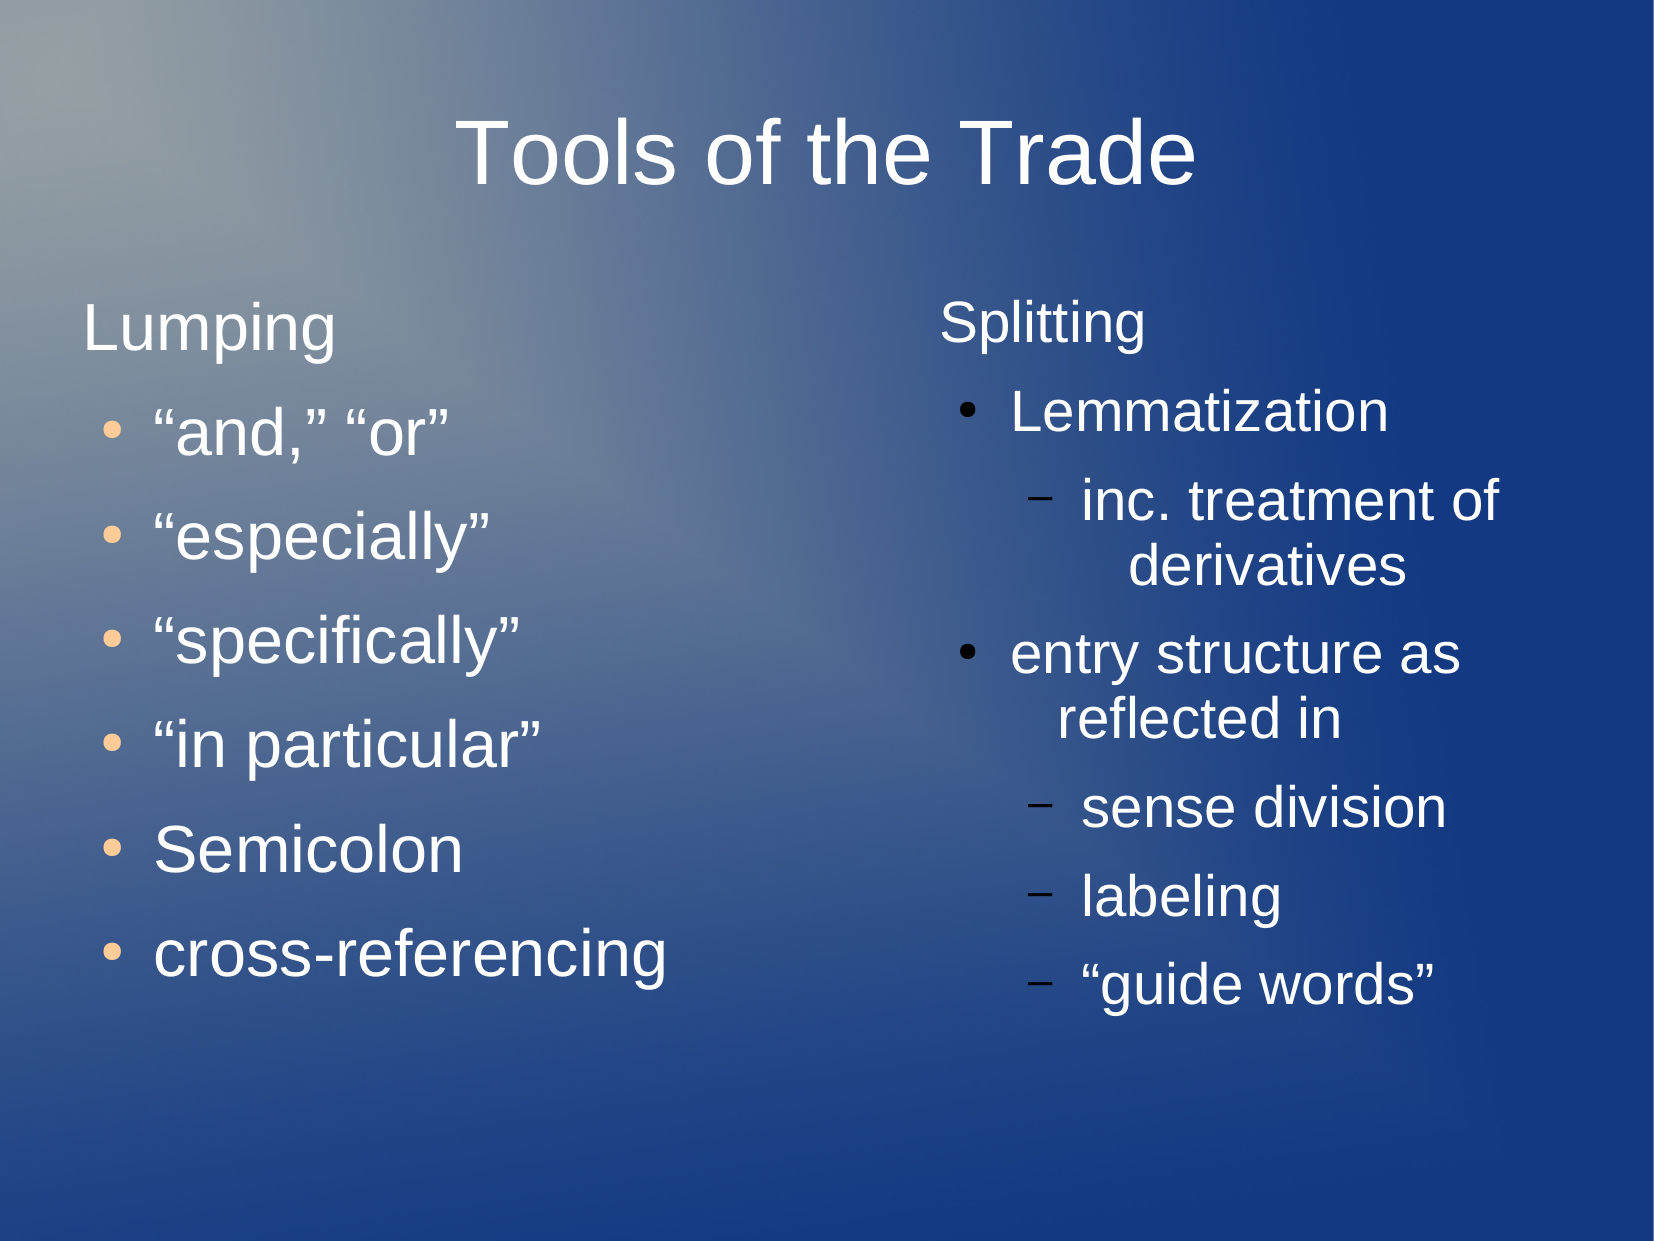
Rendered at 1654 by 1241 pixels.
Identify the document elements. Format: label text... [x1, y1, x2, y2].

list Lumping “and,” “or” “especially” “specifically” “in particular” Semicolon cross-referencing [82, 290, 809, 1109]
title Tools of the Trade [82, 49, 1571, 257]
list Splitting Lemmatization inc. treatment of derivatives entry structure as reflected in sense division labeling “guide words” [845, 290, 1572, 1094]
picture [0, 0, 1654, 1241]
